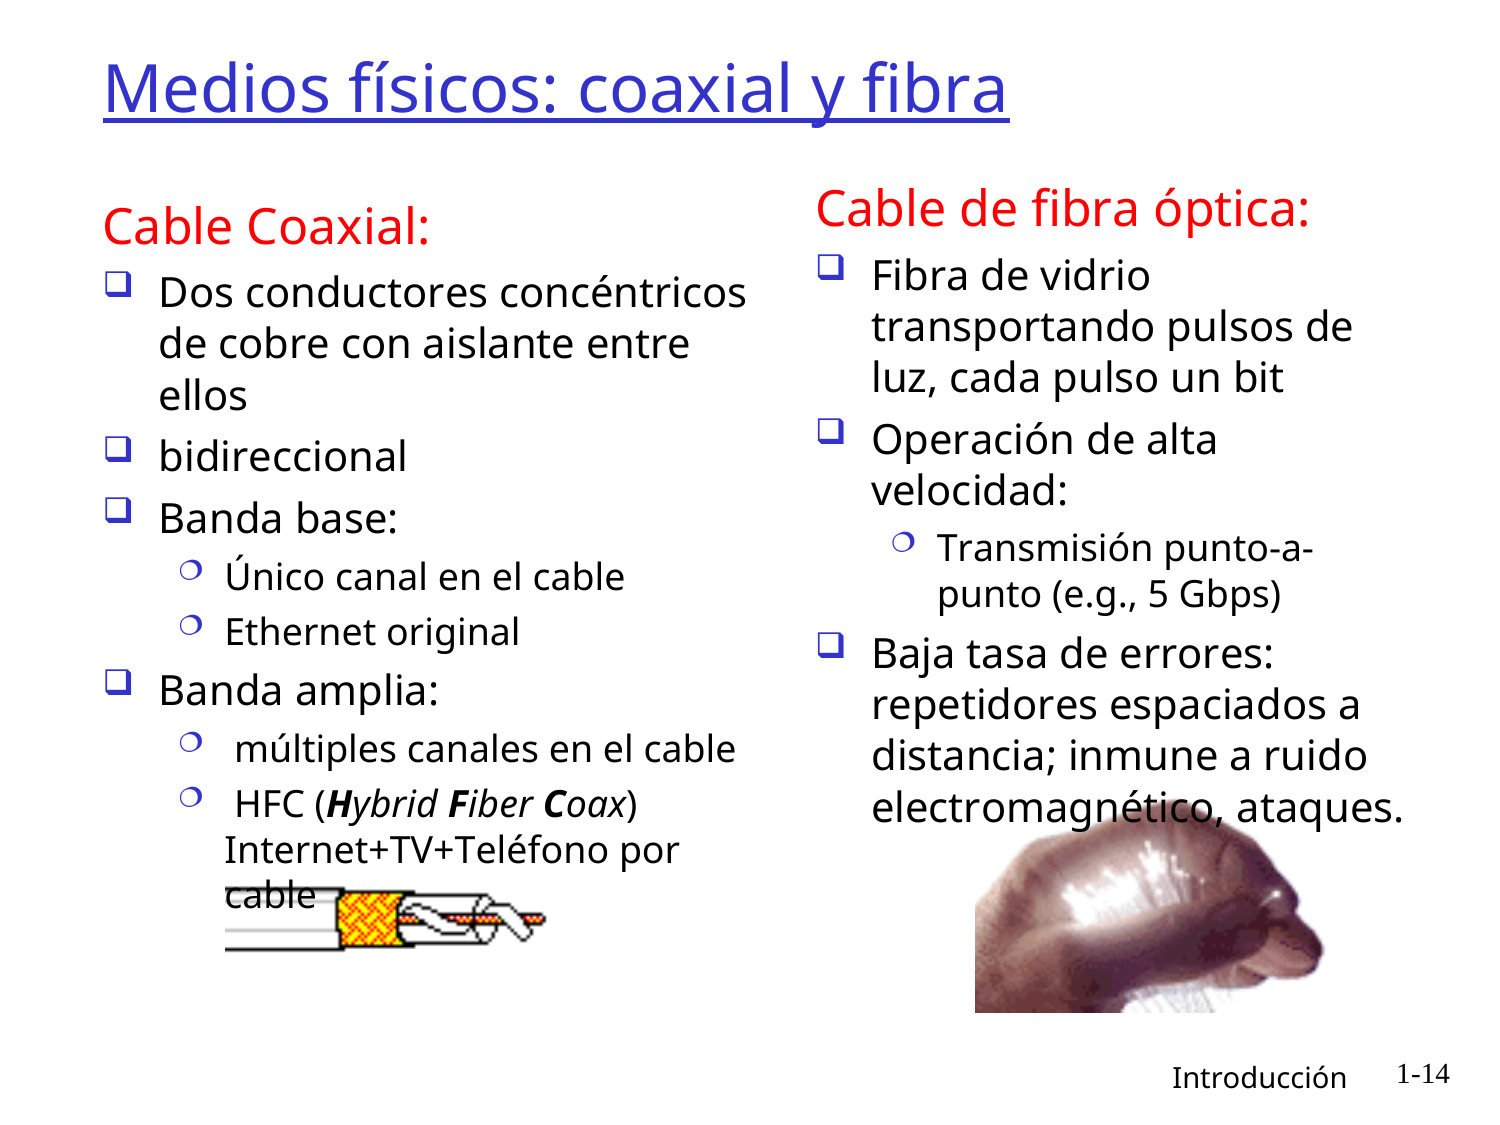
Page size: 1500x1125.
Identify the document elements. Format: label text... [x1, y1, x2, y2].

picture [225, 838, 229, 861]
picture [225, 834, 636, 1013]
title Medios físicos: coaxial y fibra [87, 16, 1463, 158]
picture [975, 831, 1343, 1013]
picture [625, 845, 636, 861]
list Cable de fibra óptica: Fibra de vidrio transportando pulsos de luz, cada pulso un bit Operación de alta velocidad: Transmisión punto-a-punto (e.g., 5 Gbps) Baja tasa de errores: repetidores espaciados a distancia; inmune a ruido electromagnético, ataques. [799, 169, 1425, 831]
list Cable Coaxial: Dos conductores concéntricos de cobre con aislante entre ellos bidireccional Banda base: Único canal en el cable Ethernet original Banda amplia: múltiples canales en el cable HFC (Hybrid Fiber Coax) Internet+TV+Teléfono por cable [87, 187, 788, 826]
